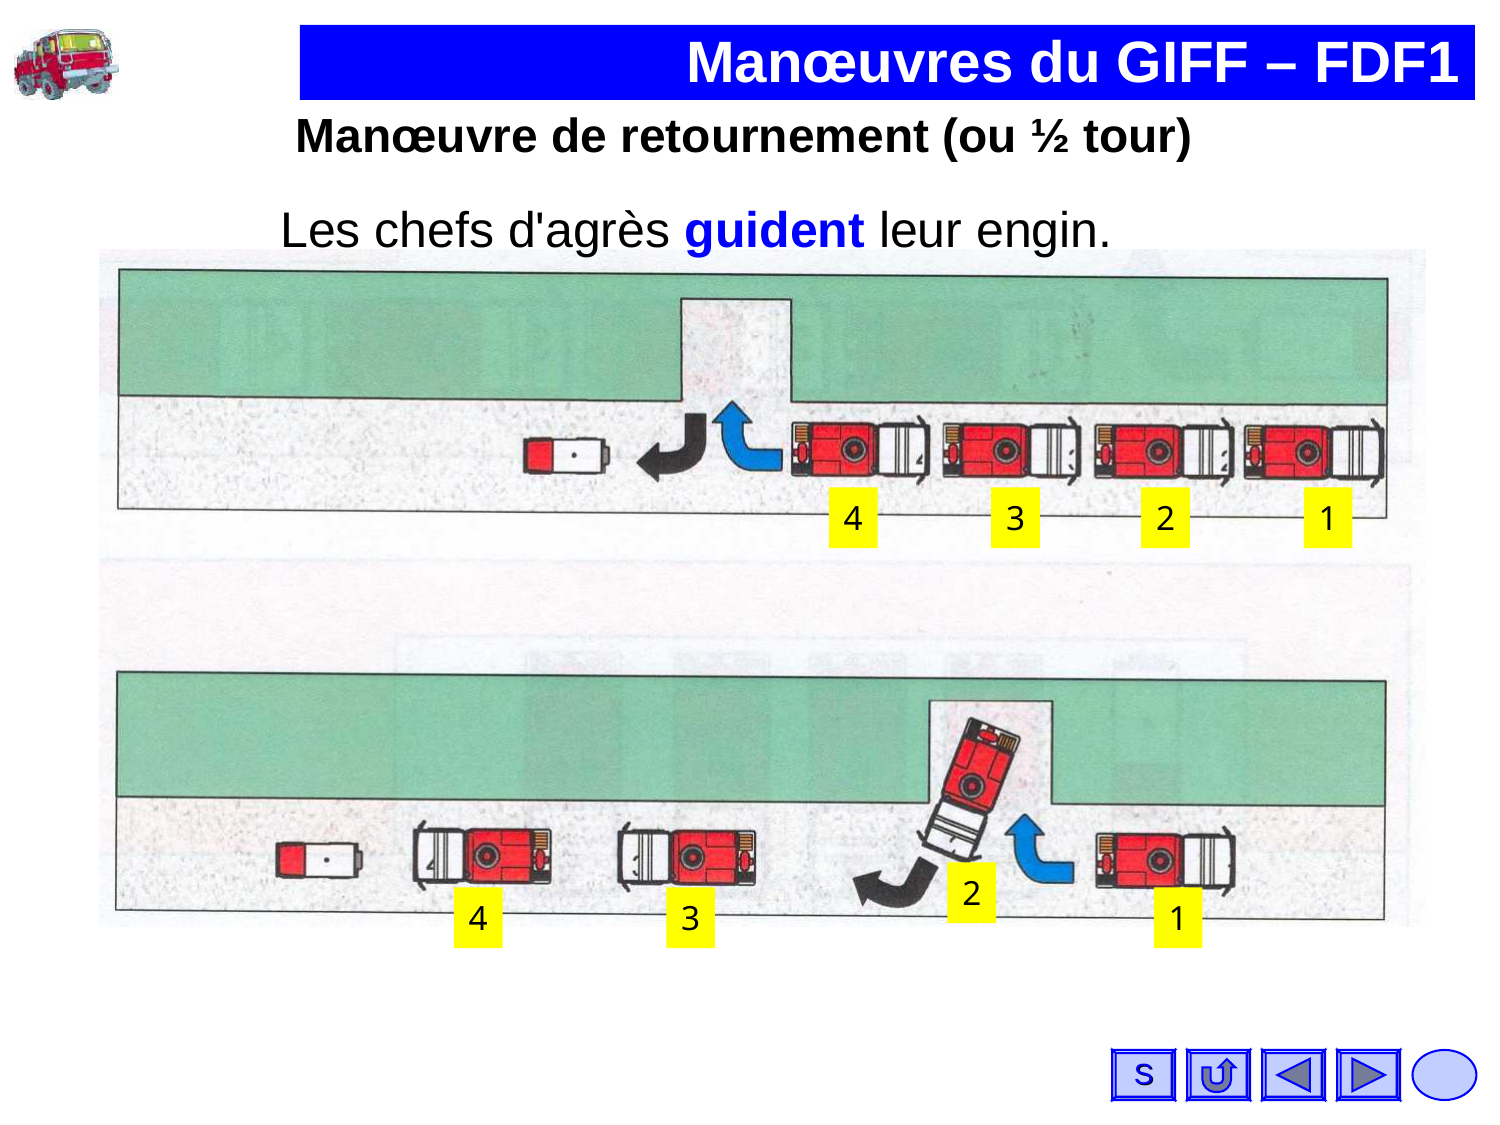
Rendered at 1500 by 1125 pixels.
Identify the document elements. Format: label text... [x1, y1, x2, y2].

picture [14, 29, 119, 100]
text_box 4 [828, 489, 878, 549]
text_box 2 [1141, 487, 1190, 549]
text_box Les chefs d'agrès guident leur engin. [265, 195, 1241, 268]
text_box Manœuvres du GIFF – FDF1 [299, 24, 1475, 100]
text_box 4 [453, 887, 503, 949]
picture [99, 249, 1426, 927]
text_box 2 [947, 862, 997, 924]
text_box 1 [1303, 487, 1353, 549]
text_box 3 [991, 487, 1040, 549]
text_box Manœuvre de retournement (ou ½ tour) [280, 101, 1209, 172]
text_box [1412, 1049, 1477, 1101]
text_box 3 [666, 887, 715, 949]
text_box 1 [1153, 887, 1203, 949]
